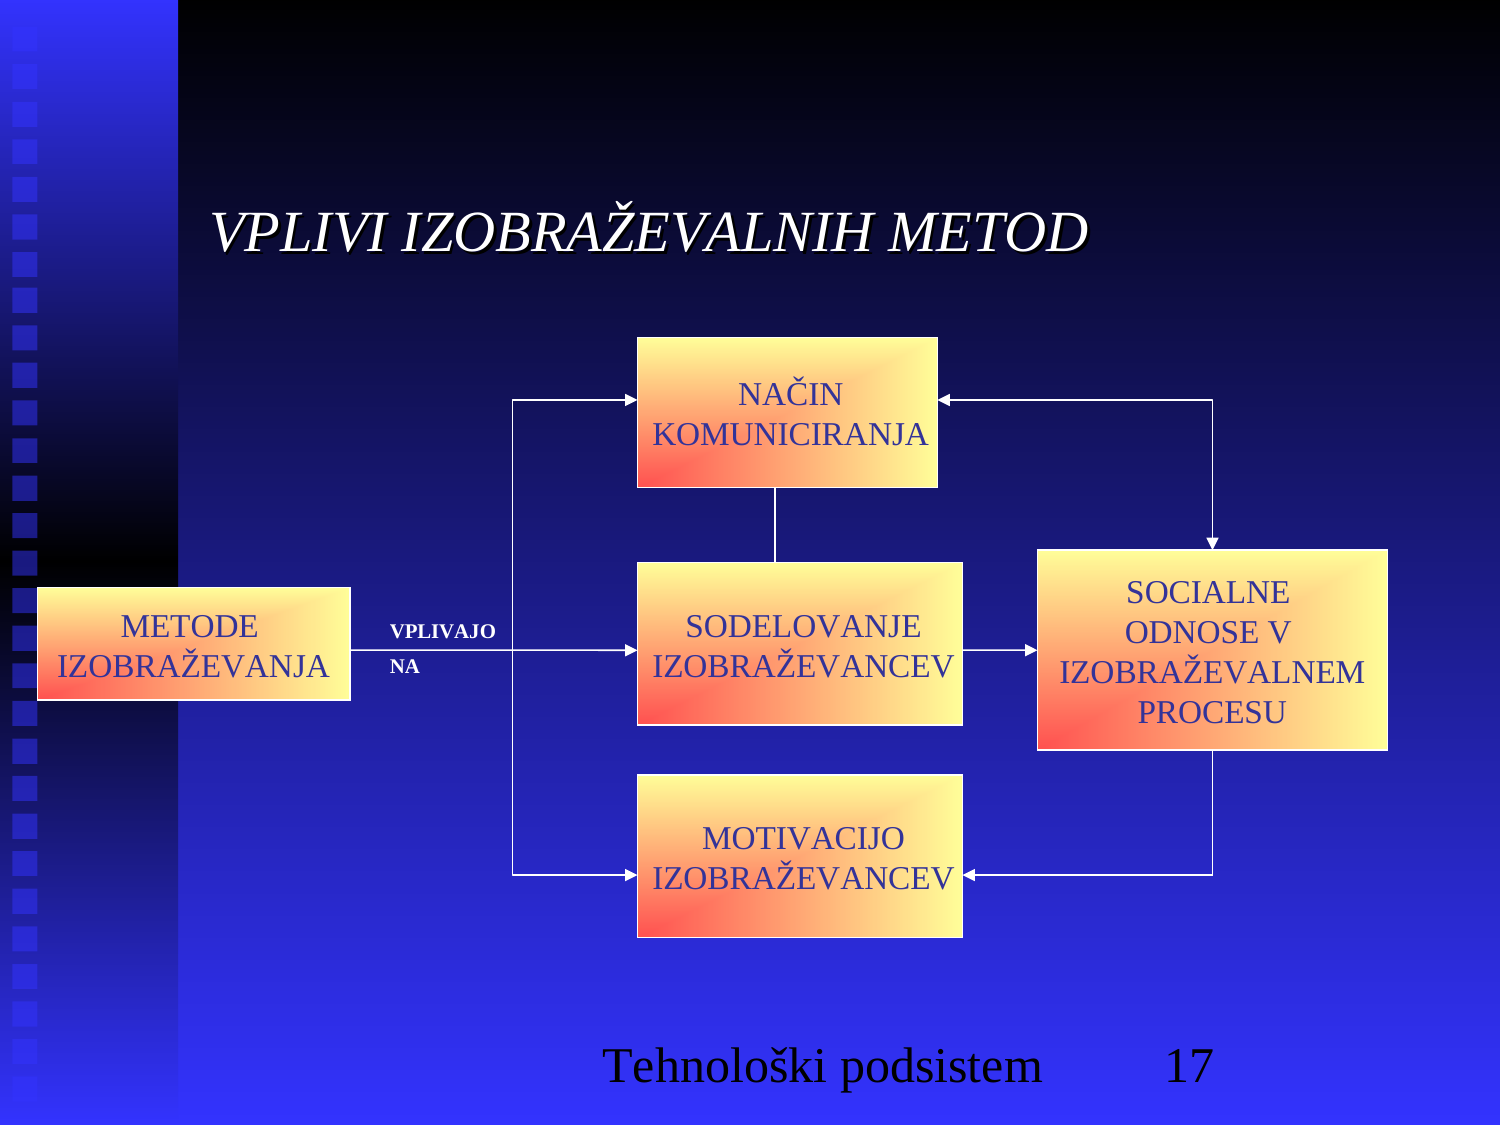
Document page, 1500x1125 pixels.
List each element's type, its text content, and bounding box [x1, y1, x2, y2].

text_box NAČIN KOMUNICIRANJA [637, 337, 938, 488]
text_box VPLIVAJO NA [375, 599, 526, 686]
text_box METODE IZOBRAŽEVANJA [37, 587, 351, 700]
text_box SOCIALNE ODNOSE V IZOBRAŽEVALNEM PROCESU [1037, 549, 1388, 750]
title VPLIVI IZOBRAŽEVALNIH METOD [194, 185, 1254, 272]
text_box SODELOVANJE IZOBRAŽEVANCEV [637, 562, 963, 726]
text_box MOTIVACIJO IZOBRAŽEVANCEV [637, 774, 963, 938]
